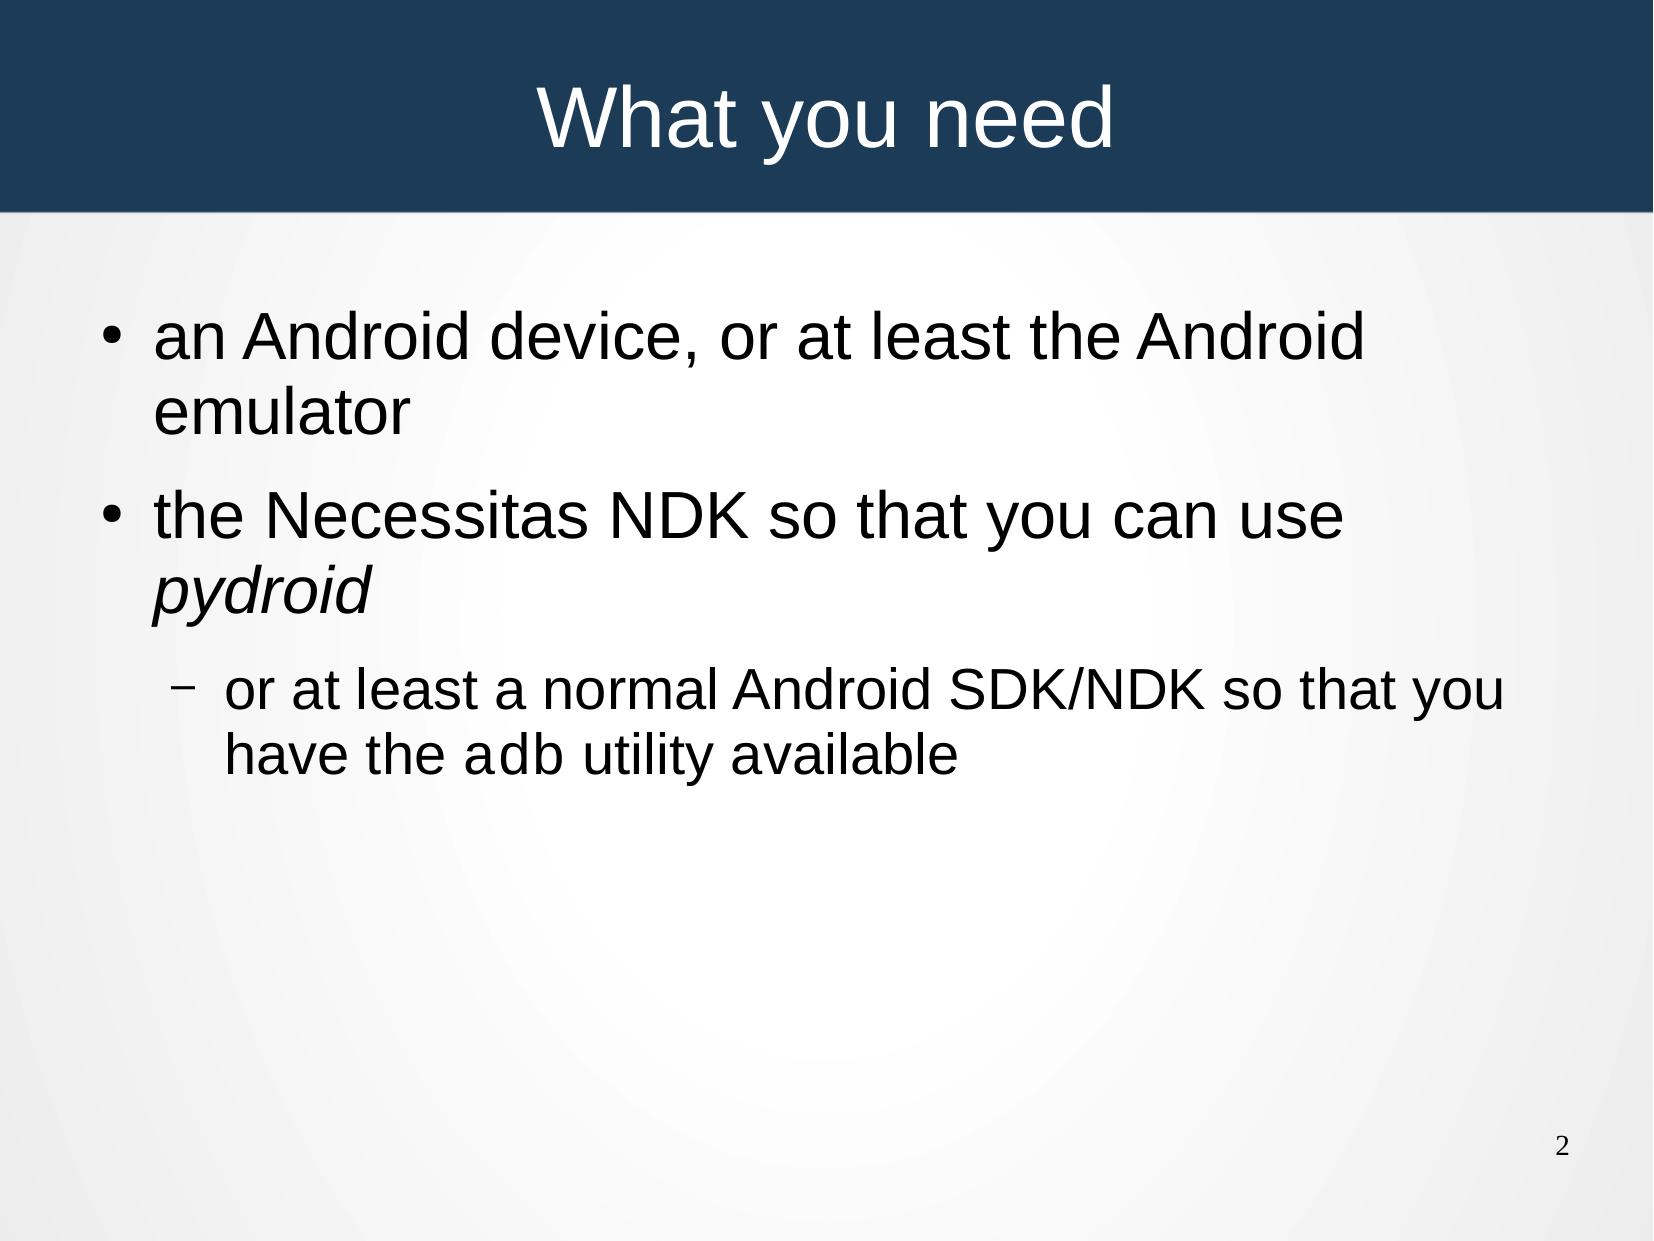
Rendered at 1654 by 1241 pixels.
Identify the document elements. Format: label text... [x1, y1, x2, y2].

title What you need [82, 47, 1571, 189]
list an Android device, or at least the Android emulator the Necessitas NDK so that you can use pydroid or at least a normal Android SDK/NDK so that you have the adb utility available [82, 299, 1546, 1019]
picture [0, 0, 1653, 1241]
